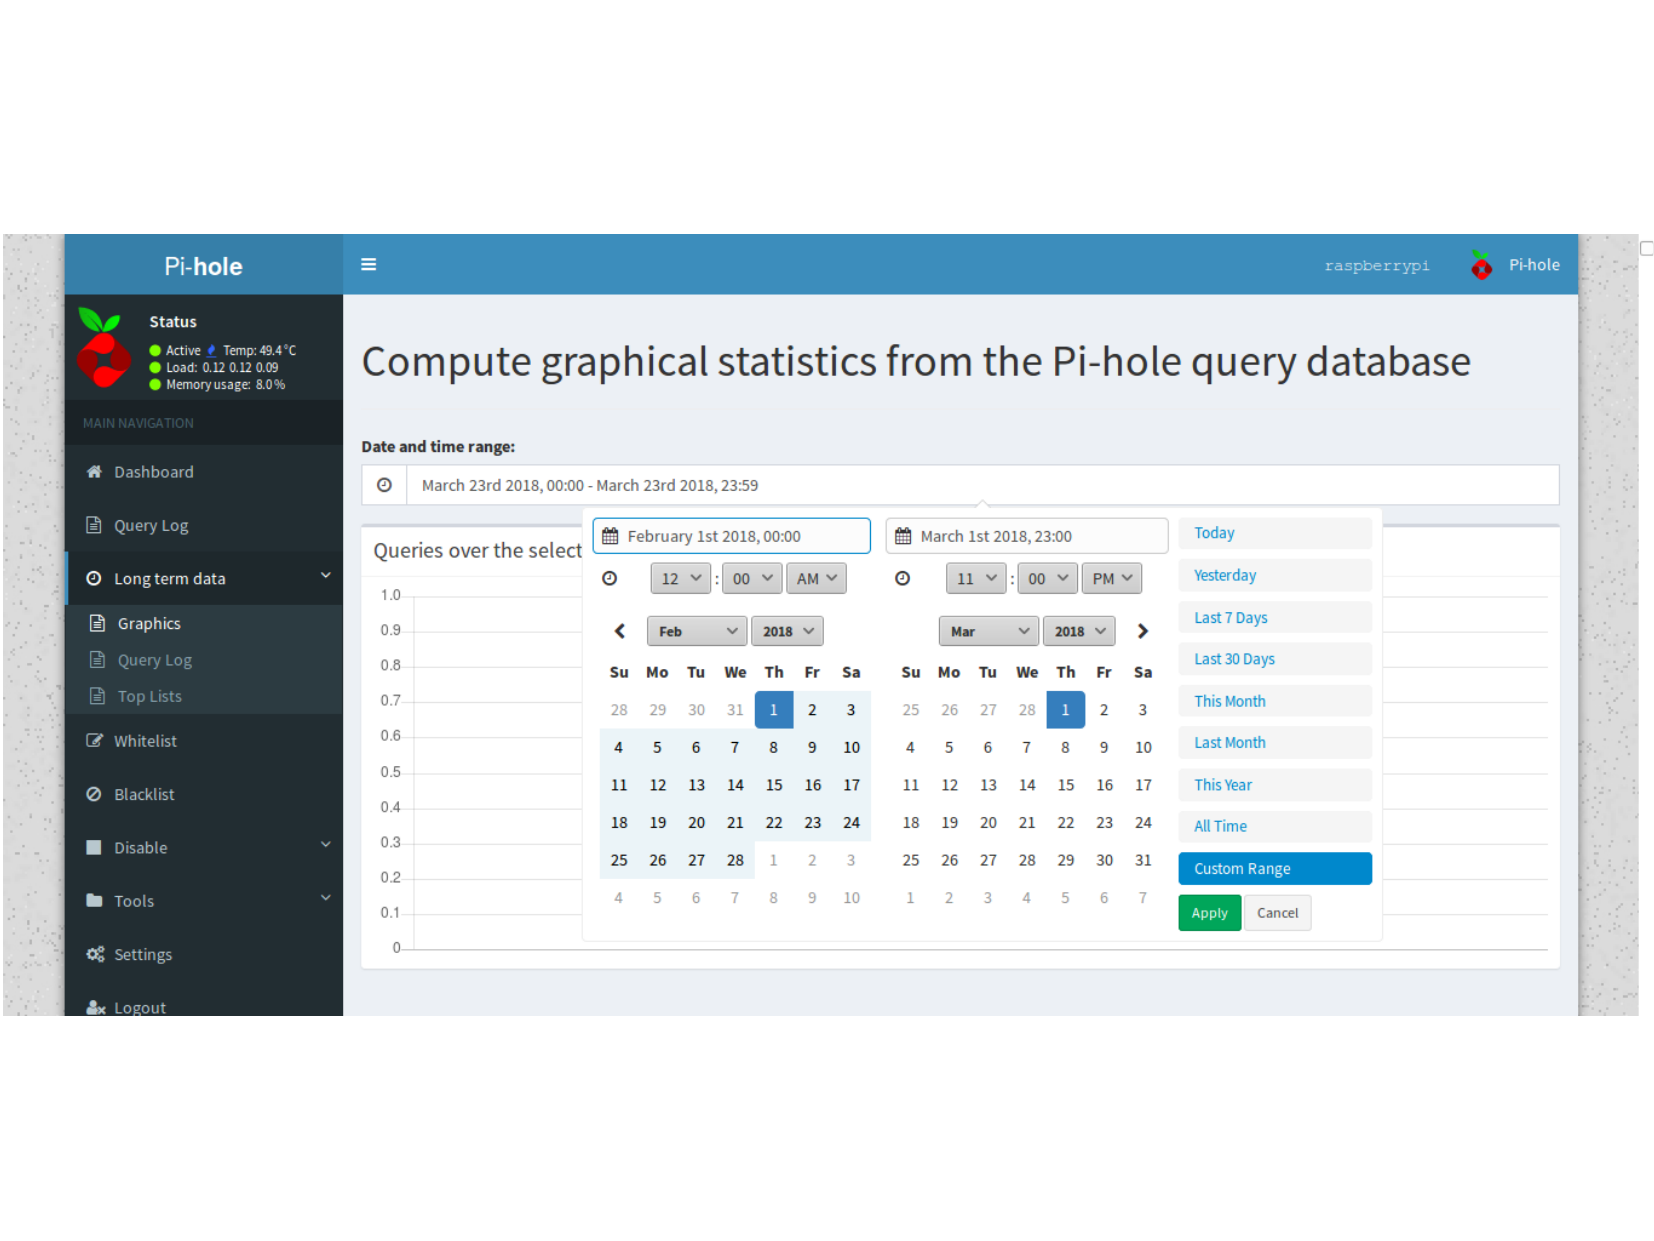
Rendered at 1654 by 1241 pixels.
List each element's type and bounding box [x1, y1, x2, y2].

picture [3, 234, 1654, 1016]
